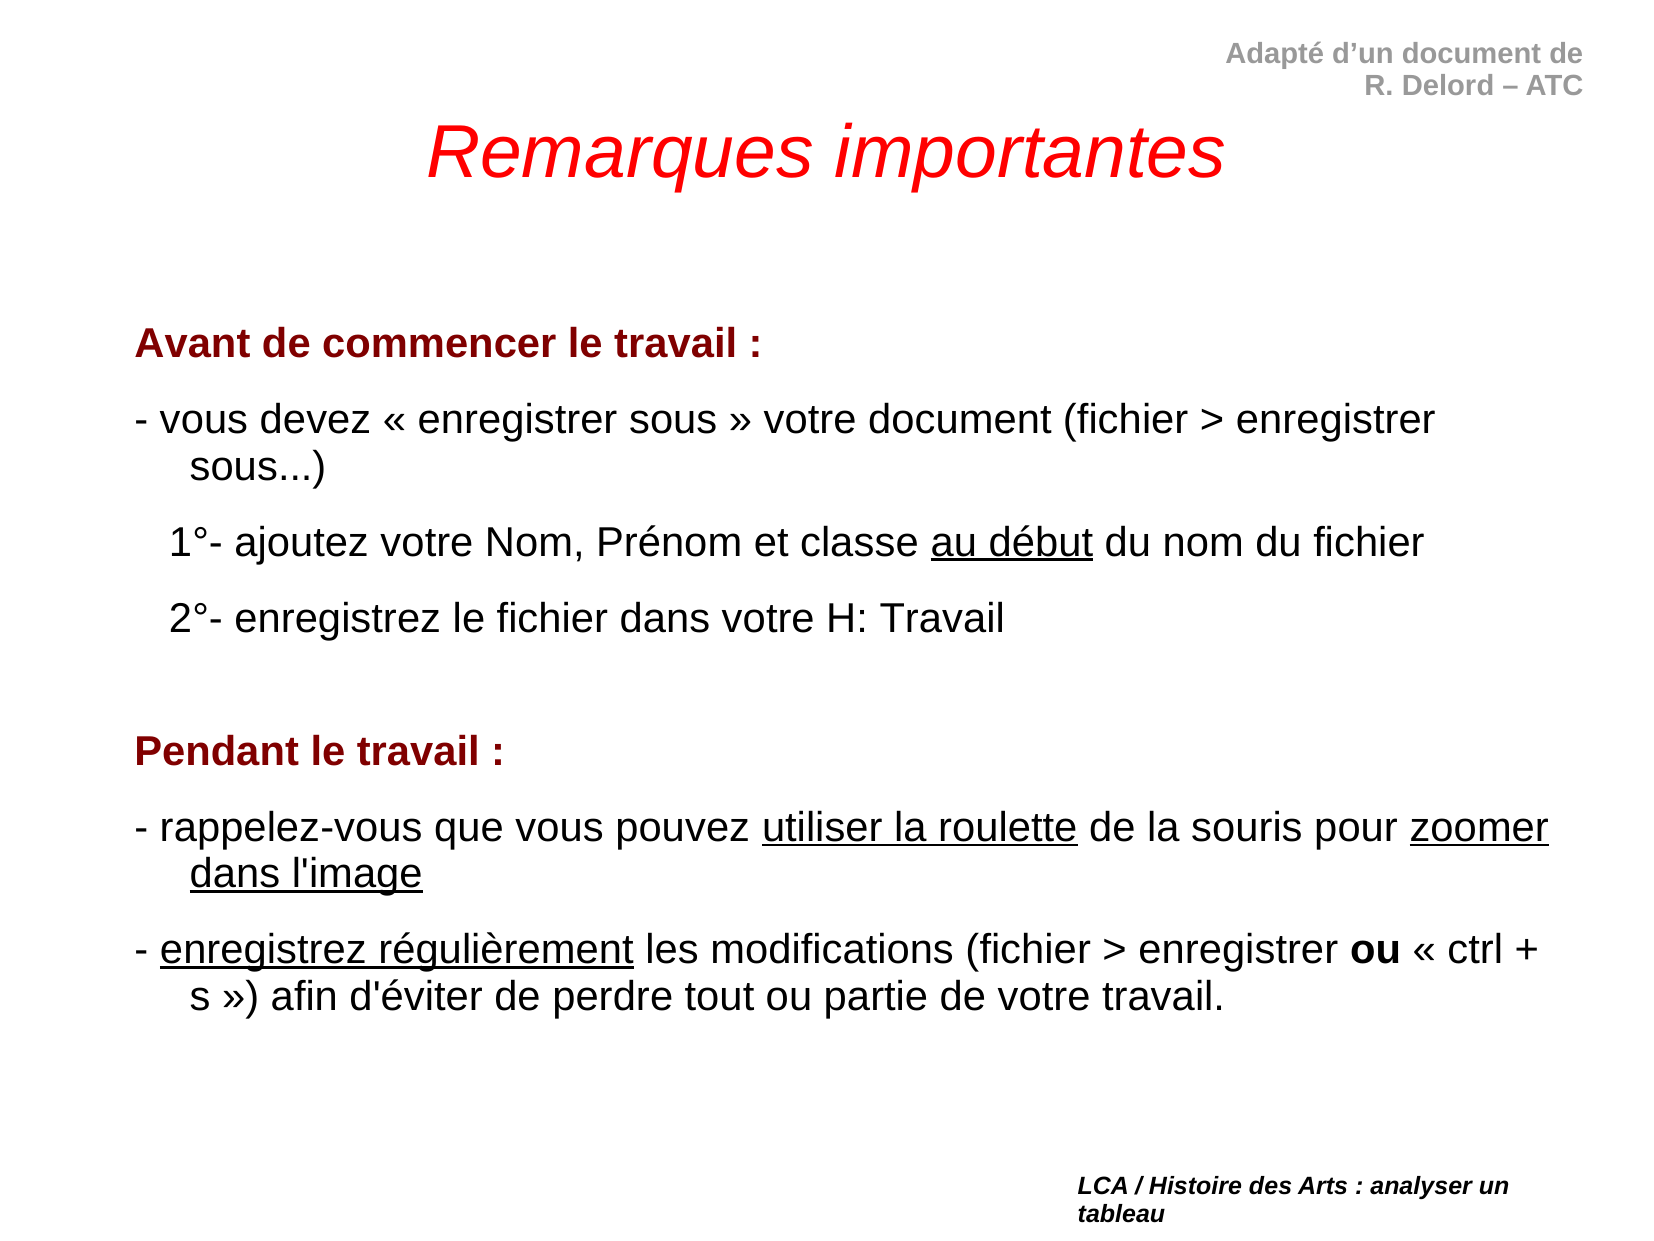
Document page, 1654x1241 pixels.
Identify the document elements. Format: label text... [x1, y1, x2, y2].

list Avant de commencer le travail : - vous devez « enregistrer sous » votre document (fichier > enregistrer sous...) 1°- ajoutez votre Nom, Prénom et classe au début du nom du fichier 2°- enregistrez le fichier dans votre H: Travail Pendant le travail : - rappelez-vous que vous pouvez utiliser la roulette de la souris pour zoomer dans l'image - enregistrez régulièrement les modifications (fichier > enregistrer ou « ctrl + s ») afin d'éviter de perdre tout ou partie de votre travail. [77, 236, 1565, 1167]
title Remarques importantes [82, 49, 1571, 257]
text_box LCA / Histoire des Arts : analyser un tableau [1062, 1163, 1612, 1211]
text_box Adapté d’un document de R. Delord – ATC [1210, 29, 1612, 78]
